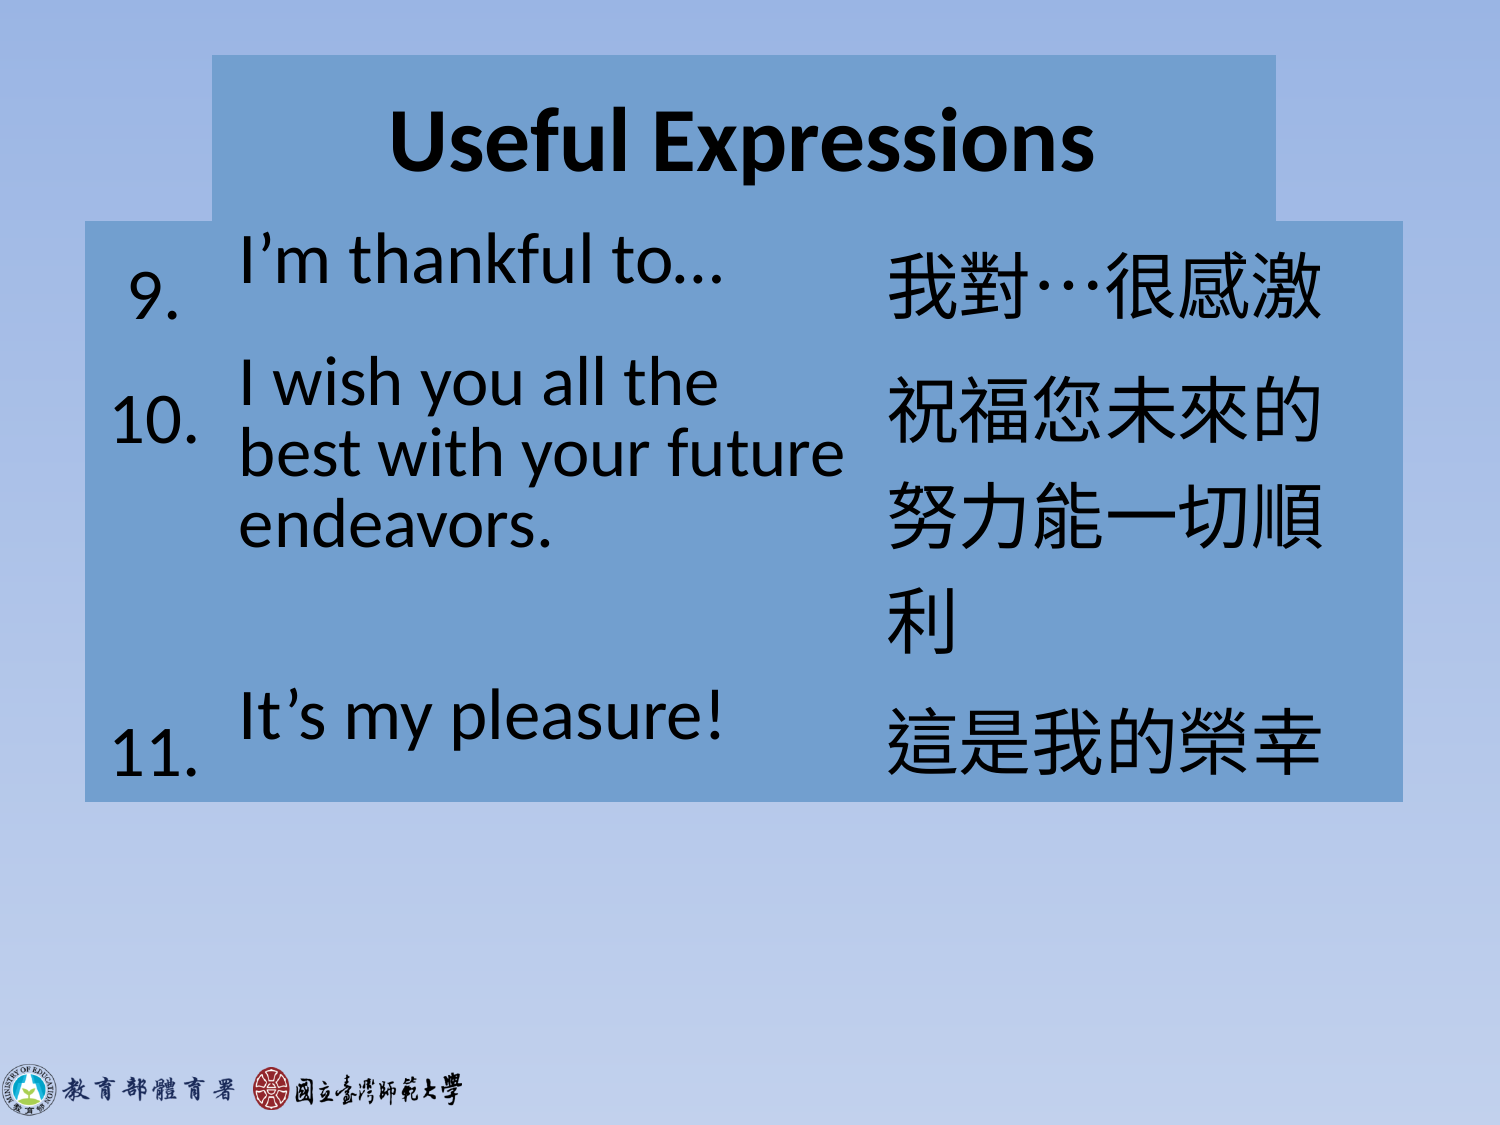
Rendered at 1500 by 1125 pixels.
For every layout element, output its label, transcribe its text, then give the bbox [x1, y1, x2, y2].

table_cell It’s my pleasure! [224, 677, 871, 802]
table_cell I wish you all the best with your future endeavors. [224, 345, 871, 677]
table_cell 11. [85, 677, 224, 802]
table_cell 這是我的榮幸 [871, 677, 1403, 802]
table_cell 10. [85, 345, 224, 677]
table_header 我對…很感激 [871, 221, 1403, 345]
table_cell 祝福您未來的努力能一切順利 [871, 345, 1403, 677]
table_header 9. [85, 221, 224, 345]
table_header I’m thankful to… [224, 221, 871, 345]
title Useful Expressions [67, 41, 1418, 229]
